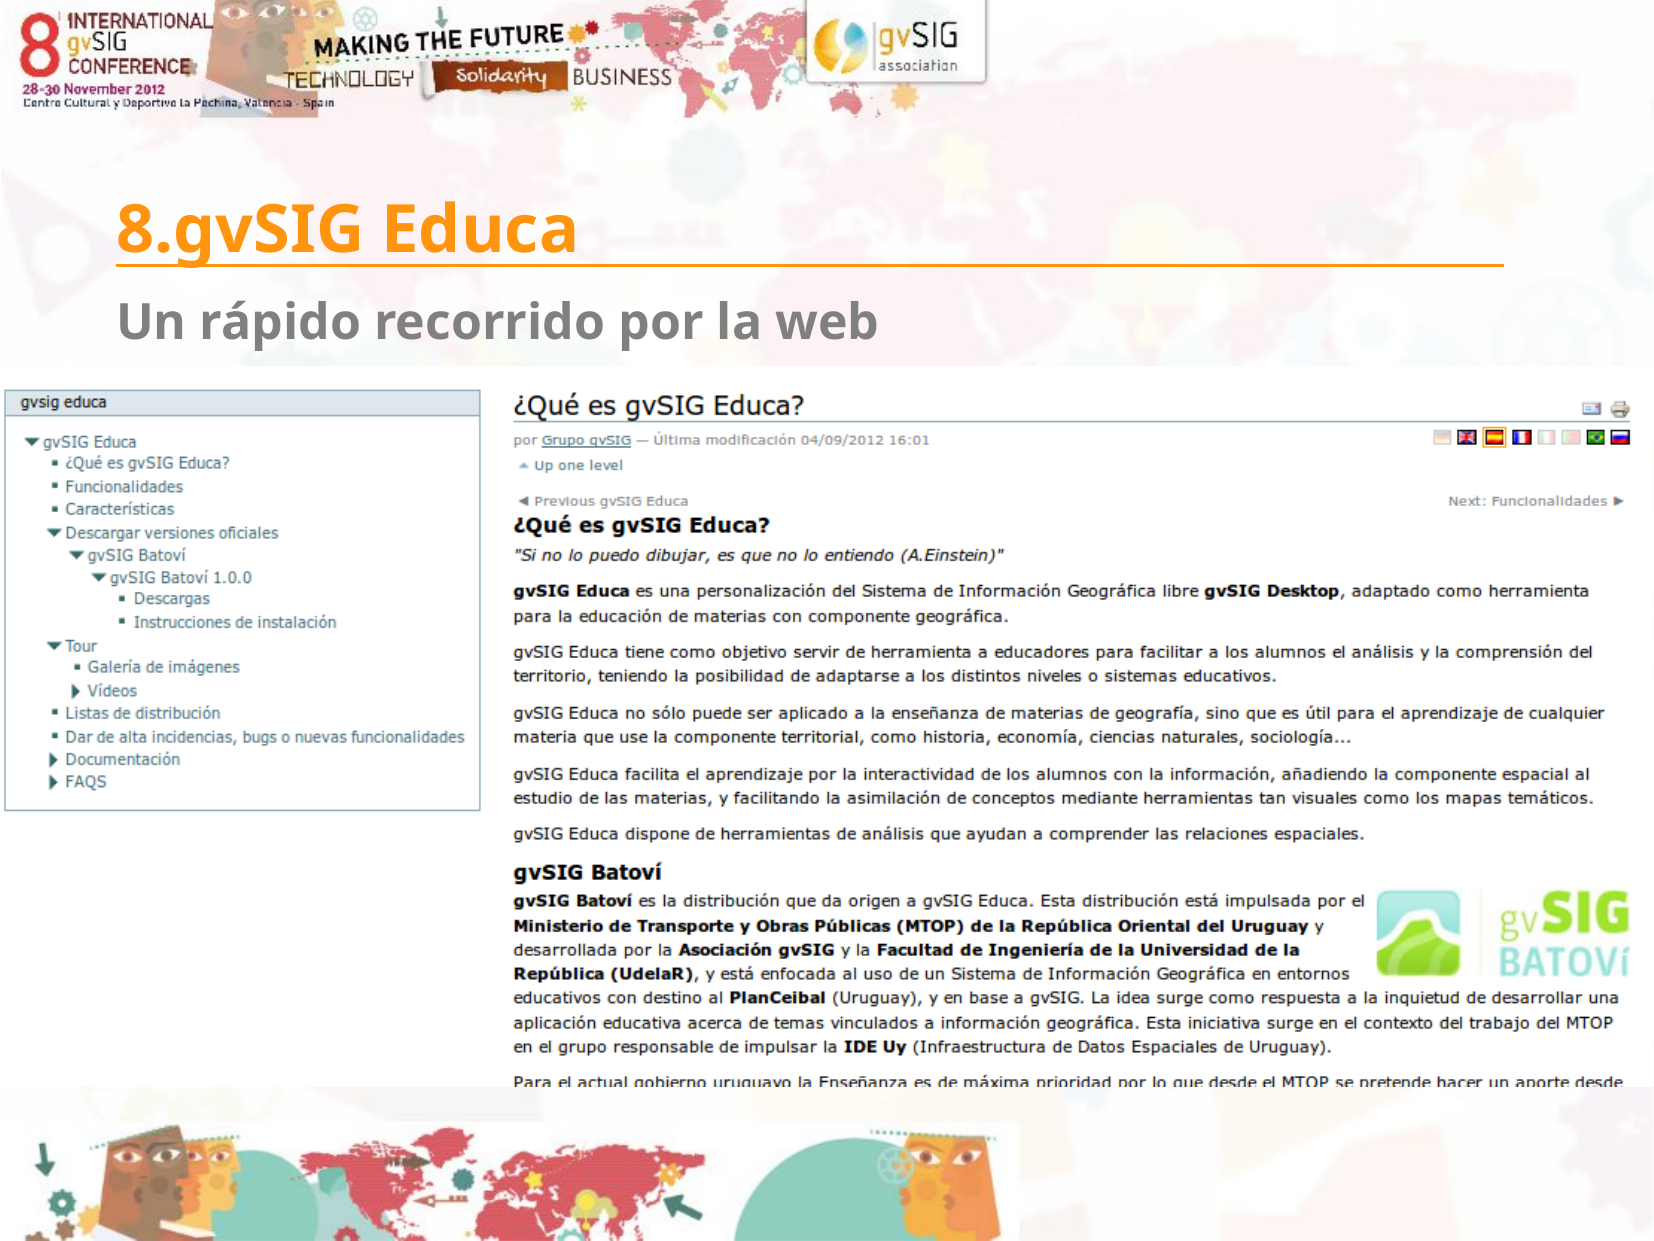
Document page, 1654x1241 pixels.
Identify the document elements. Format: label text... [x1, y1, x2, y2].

title 8.gvSIG Educa [116, 187, 1605, 266]
title Un rápido recorrido por la web [116, 276, 1300, 365]
picture [0, 0, 1654, 1241]
